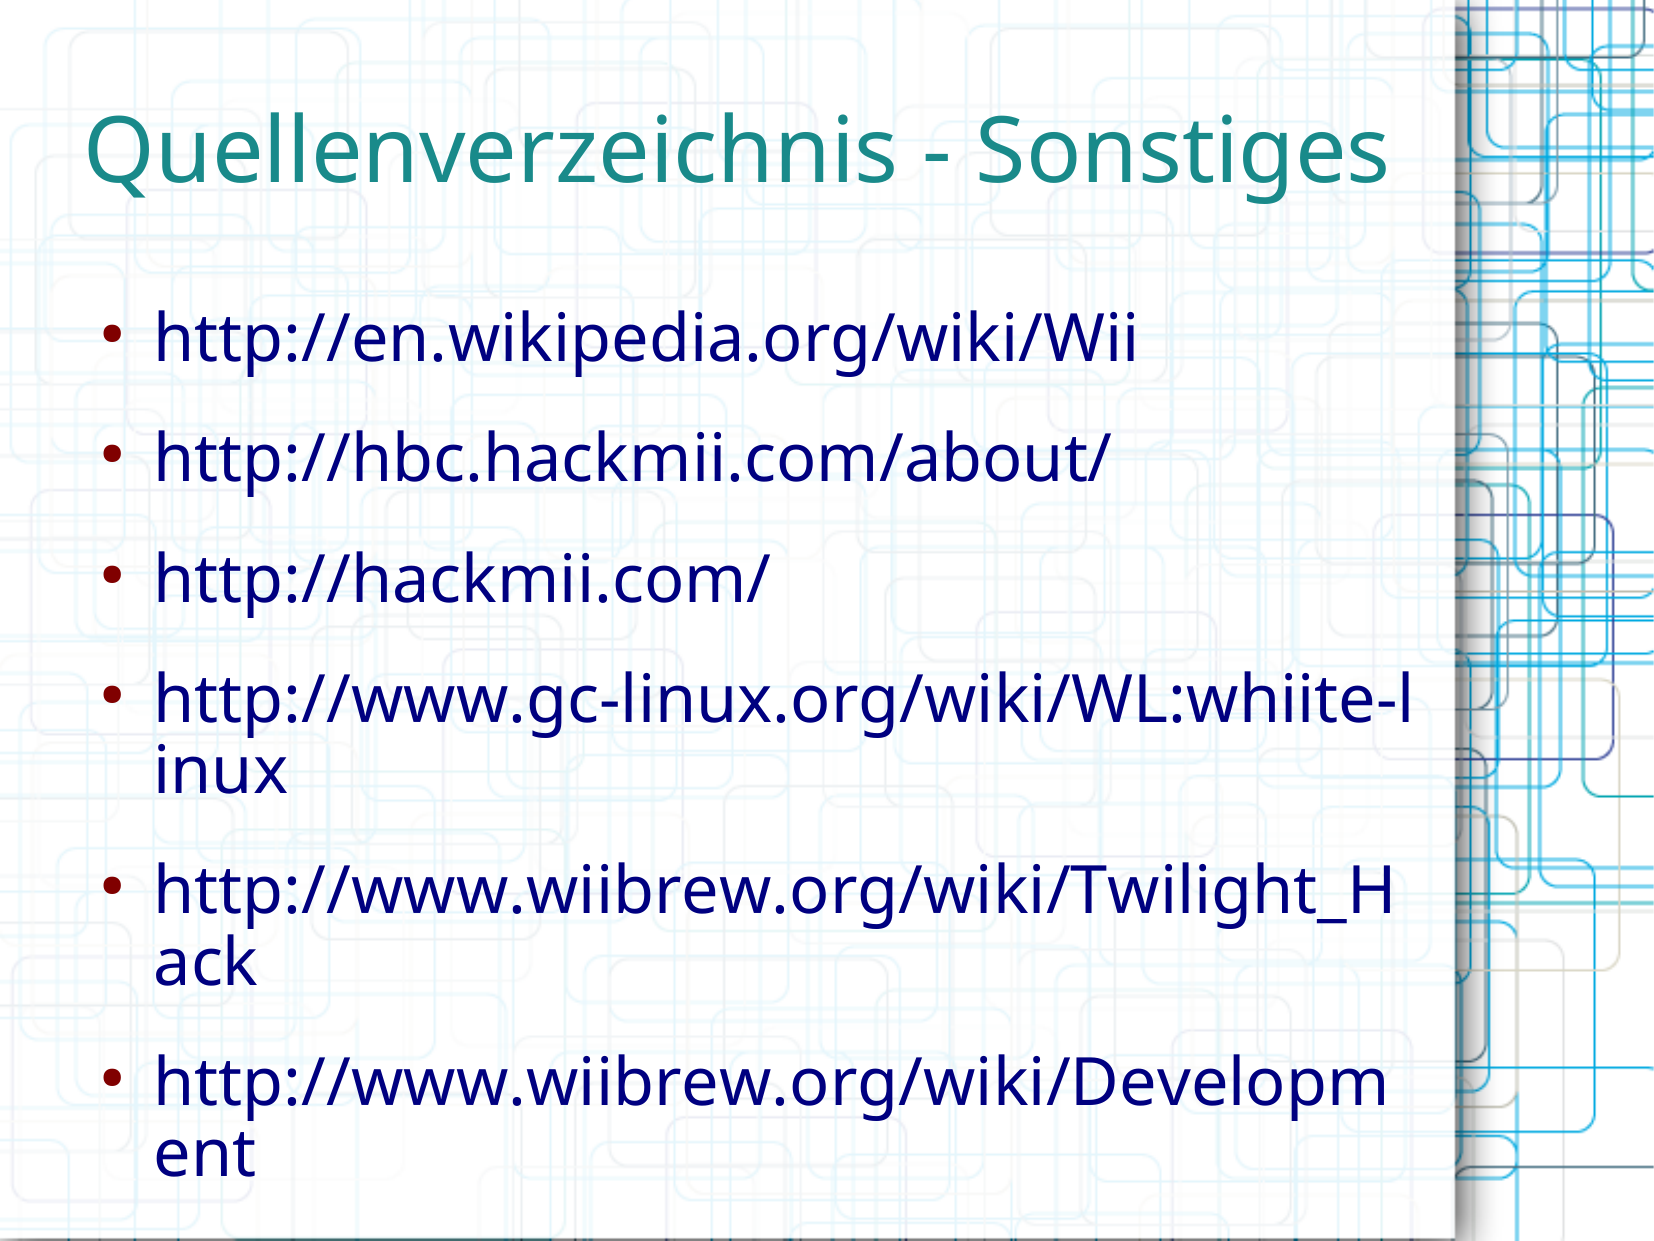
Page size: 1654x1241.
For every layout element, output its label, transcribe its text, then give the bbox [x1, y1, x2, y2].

picture [0, 0, 1654, 1241]
list http://en.wikipedia.org/wiki/Wii http://hbc.hackmii.com/about/ http://hackmii.com/ http://www.gc-linux.org/wiki/WL:whiite-linux http://www.wiibrew.org/wiki/Twilight_Hack http://www.wiibrew.org/wiki/Development http://www.wiibrew.org/wiki/DevkitPro http://www.wiibrew.org/wiki/GeeXboX [82, 290, 1418, 1122]
title Quellenverzeichnis - Sonstiges [59, 43, 1418, 251]
